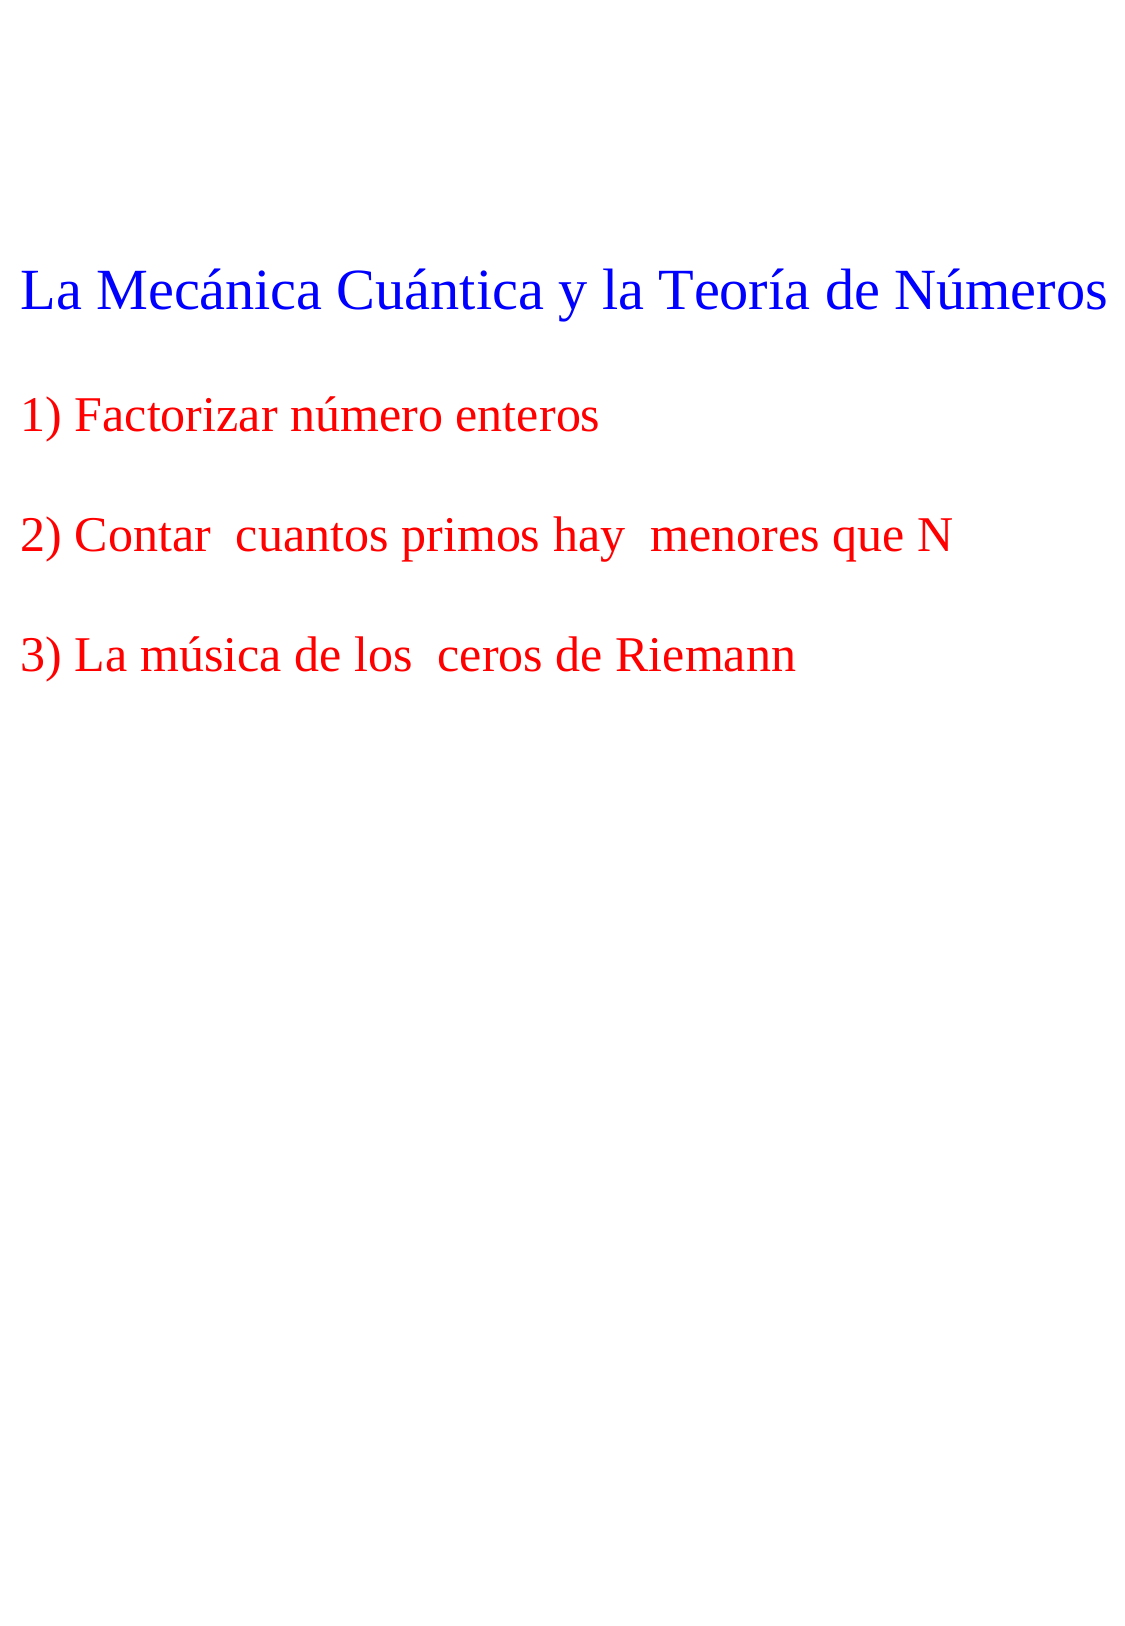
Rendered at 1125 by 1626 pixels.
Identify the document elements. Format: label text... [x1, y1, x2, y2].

text_box La Mecánica Cuántica y la Teoría de Números 1) Factorizar número enteros 2) Contar cuantos primos hay menores que N 3) La música de los ceros de Riemann [5, 244, 1125, 809]
